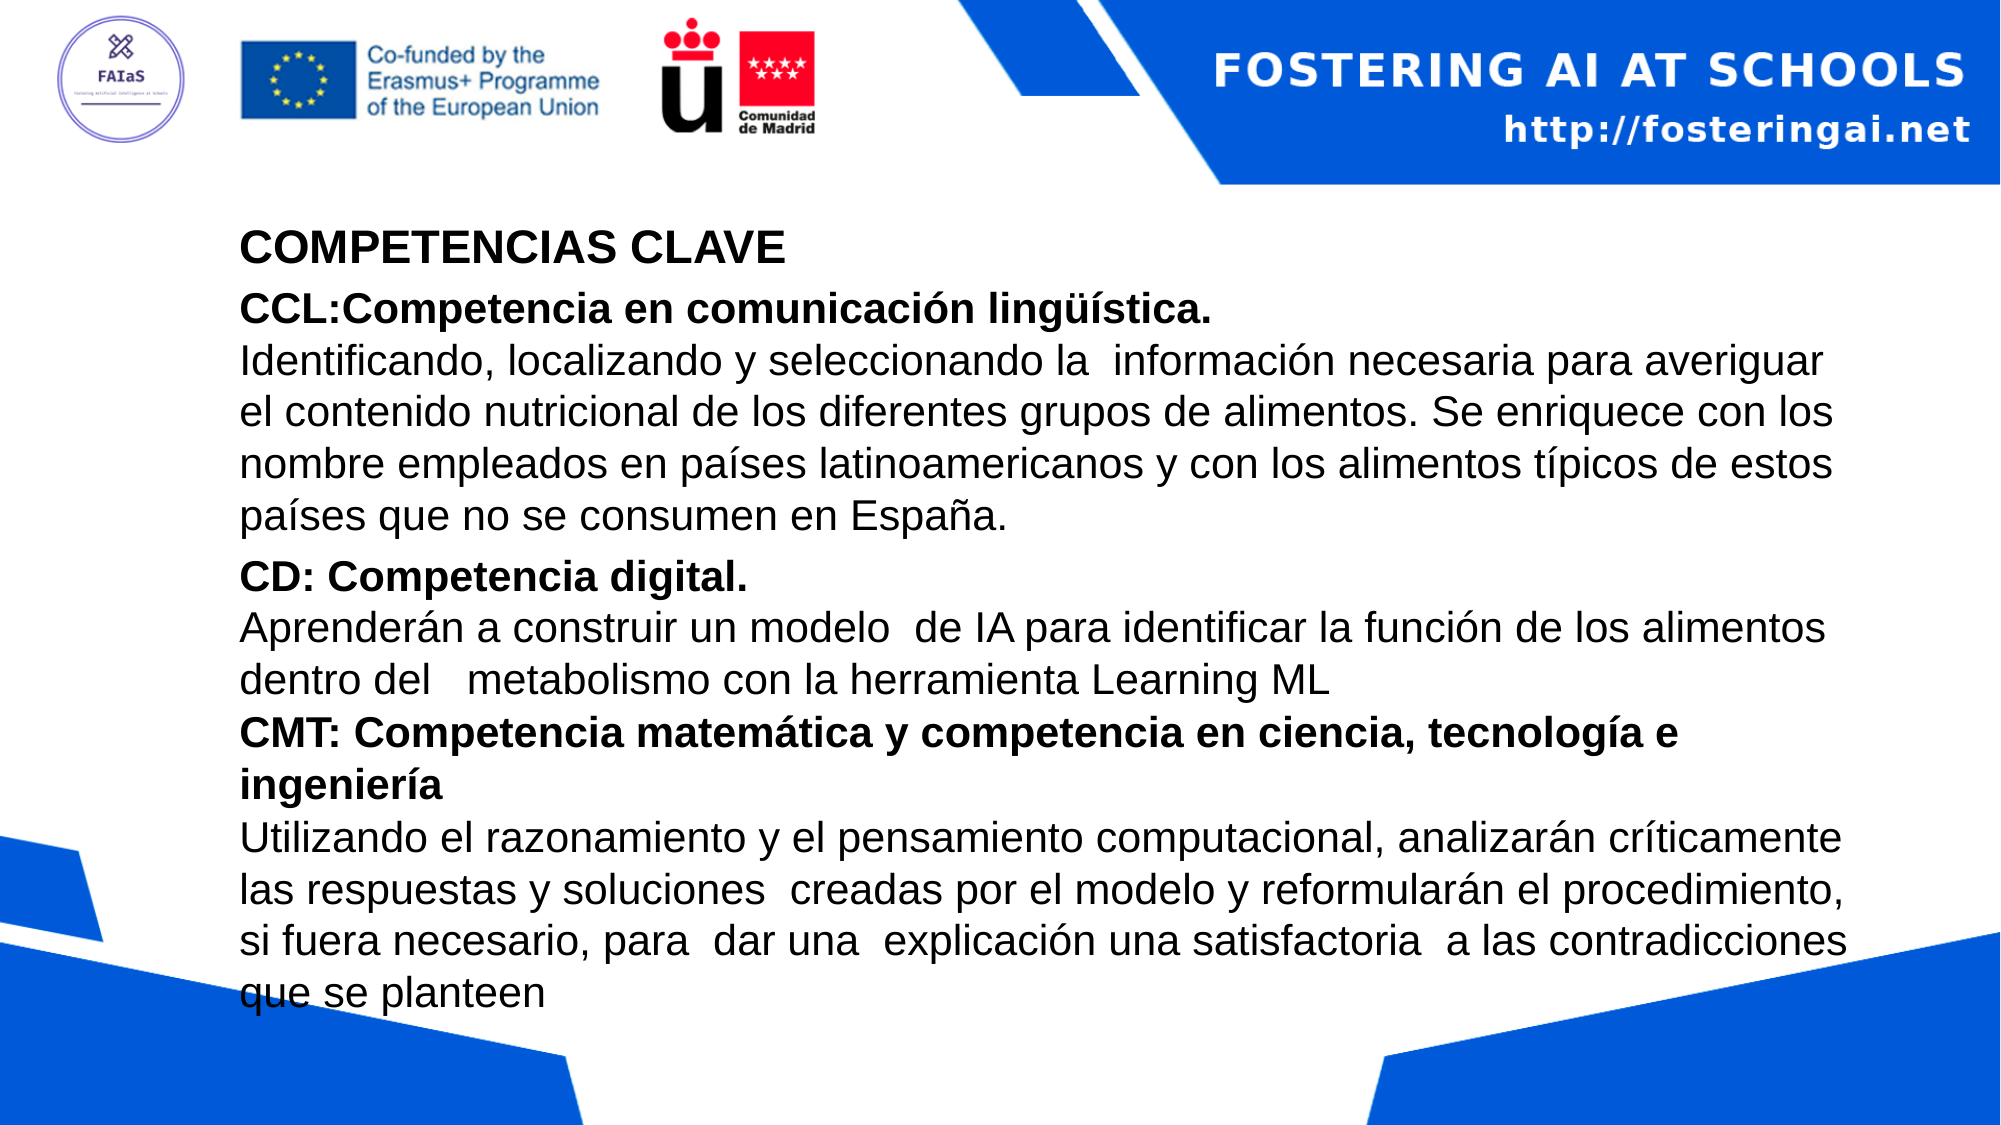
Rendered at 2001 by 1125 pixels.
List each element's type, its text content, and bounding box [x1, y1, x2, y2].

subtitle COMPETENCIAS CLAVE CCL:Competencia en comunicación lingüística. Identificando, localizando y seleccionando la información necesaria para averiguar el contenido nutricional de los diferentes grupos de alimentos. Se enriquece con los nombre empleados en países latinoamericanos y con los alimentos típicos de estos países que no se consumen en España. CD: Competencia digital. Aprenderán a construir un modelo de IA para identificar la función de los alimentos dentro del metabolismo con la herramienta Learning ML CMT: Competencia matemática y competencia en ciencia, tecnología e ingeniería Utilizando el razonamiento y el pensamiento computacional, analizarán críticamente las respuestas y soluciones creadas por el modelo y reformularán el procedimiento, si fuera necesario, para dar una explicación una satisfactoria a las contradicciones que se planteen [224, 200, 1878, 1087]
picture [0, 0, 2001, 1125]
